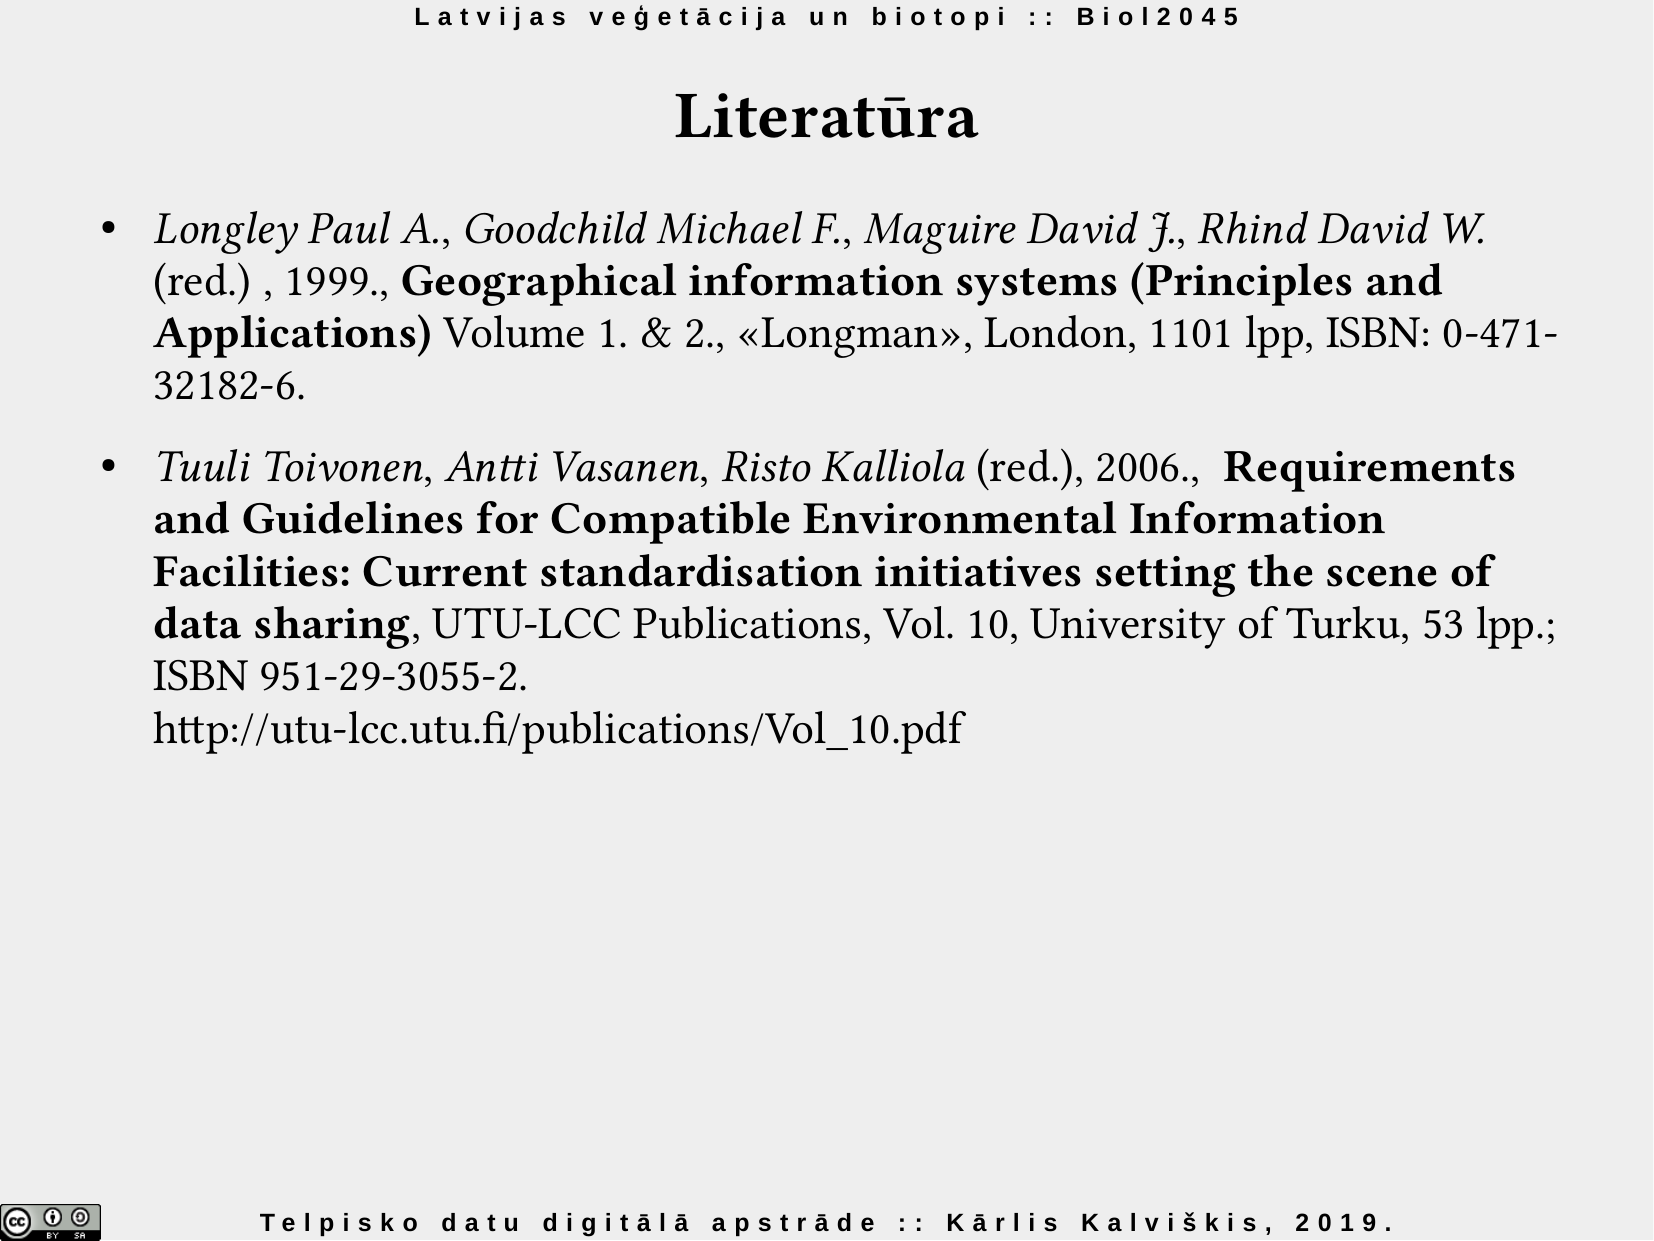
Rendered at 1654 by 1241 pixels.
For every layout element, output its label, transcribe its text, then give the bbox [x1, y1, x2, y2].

picture [0, 1204, 101, 1241]
title Literatūra [82, 49, 1571, 183]
list Longley Paul A., Goodchild Michael F., Maguire David J., Rhind David W. (red.) , 1999., Geographical information systems (Principles and Applications) Volume 1. & 2., «Longman», London, 1101 lpp, ISBN: 0-471-32182-6. Tuuli Toivonen, Antti Vasanen, Risto Kalliola (red.), 2006., Requirements and Guidelines for Compatible Environmental Information Facilities: Current standardisation initiatives setting the scene of data sharing, UTU-LCC Publications, Vol. 10, University of Turku, 53 lpp.; ISBN 951-29-3055-2. http://utu-lcc.utu.fi/publications/Vol_10.pdf [82, 202, 1571, 1159]
